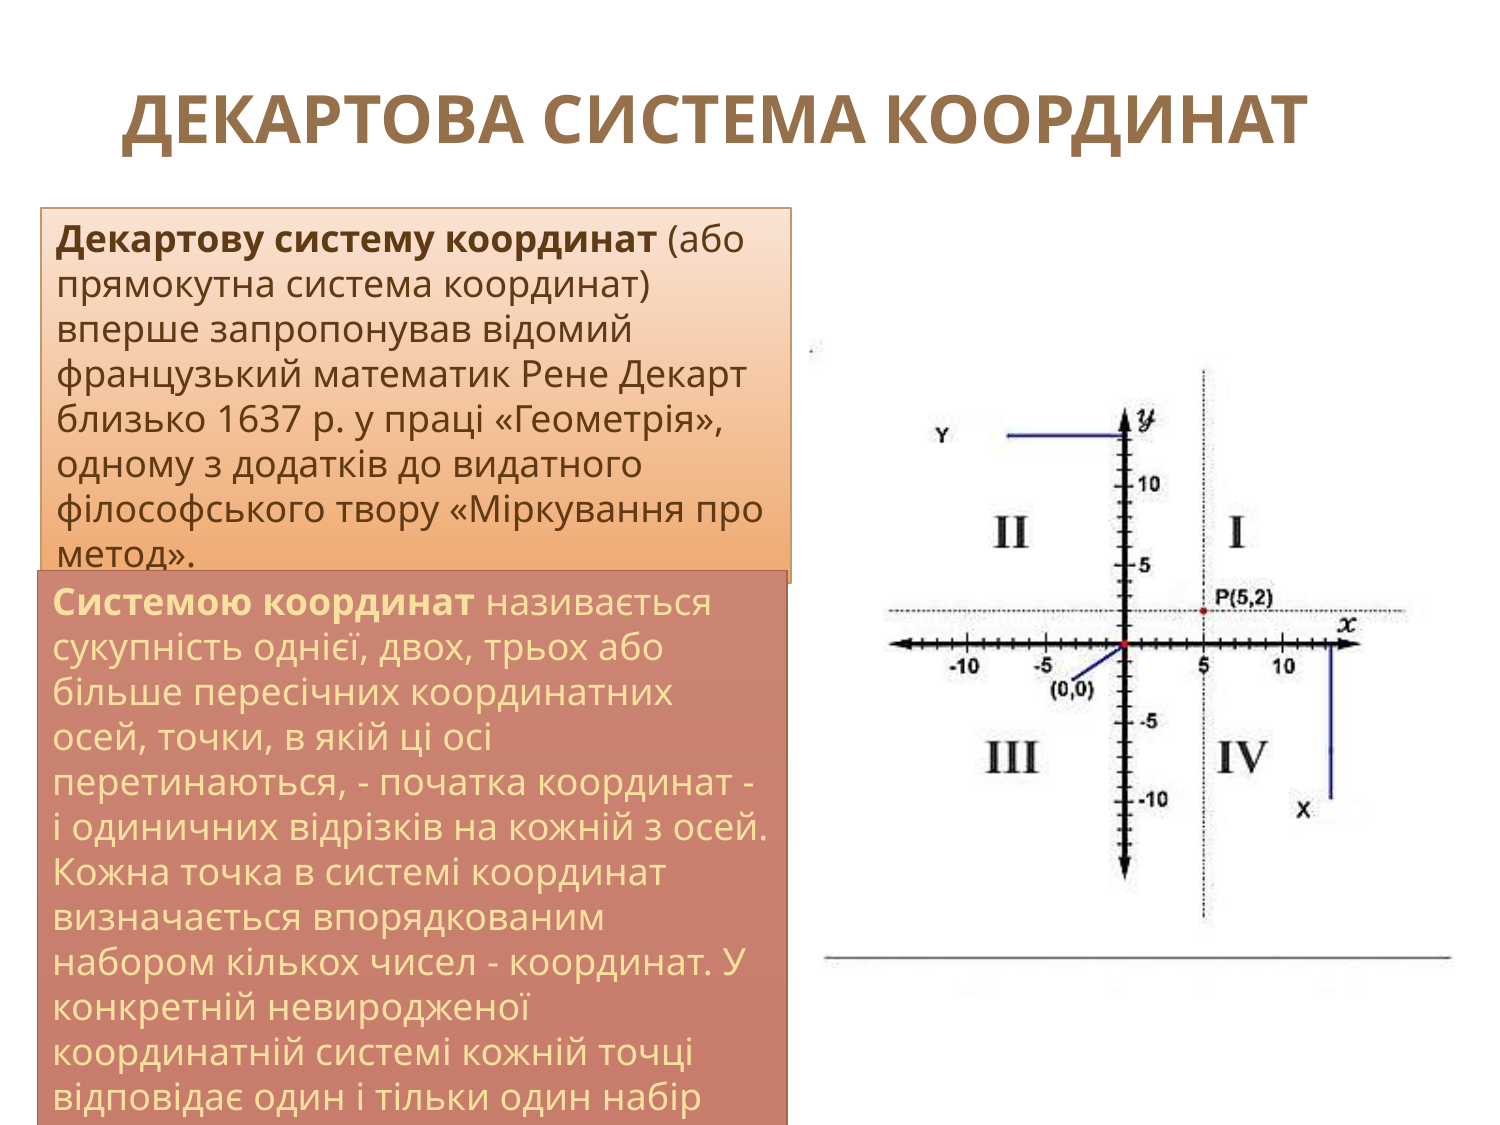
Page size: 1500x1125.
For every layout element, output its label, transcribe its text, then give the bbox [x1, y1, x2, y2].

text_box ДЕКАРТОВА СИСТЕМА КООРДИНАТ [107, 69, 1325, 164]
text_box Декартову систему координат (або прямокутна система координат) вперше запропонував відомий французький математик Рене Декарт близько 1637 р. у праці «Геометрія», одному з додатків до видатного філософського твору «Міркування про метод». [41, 208, 792, 583]
text_box Системою координат називається сукупність однієї, двох, трьох або більше пересічних координатних осей, точки, в якій ці осі перетинаються, - початка координат - і одиничних відрізків на кожній з осей. Кожна точка в системі координат визначається впорядкованим набором кількох чисел - координат. У конкретній невиродженої координатній системі кожній точці відповідає один і тільки один набір координат. [37, 570, 788, 1125]
picture [809, 338, 1466, 995]
